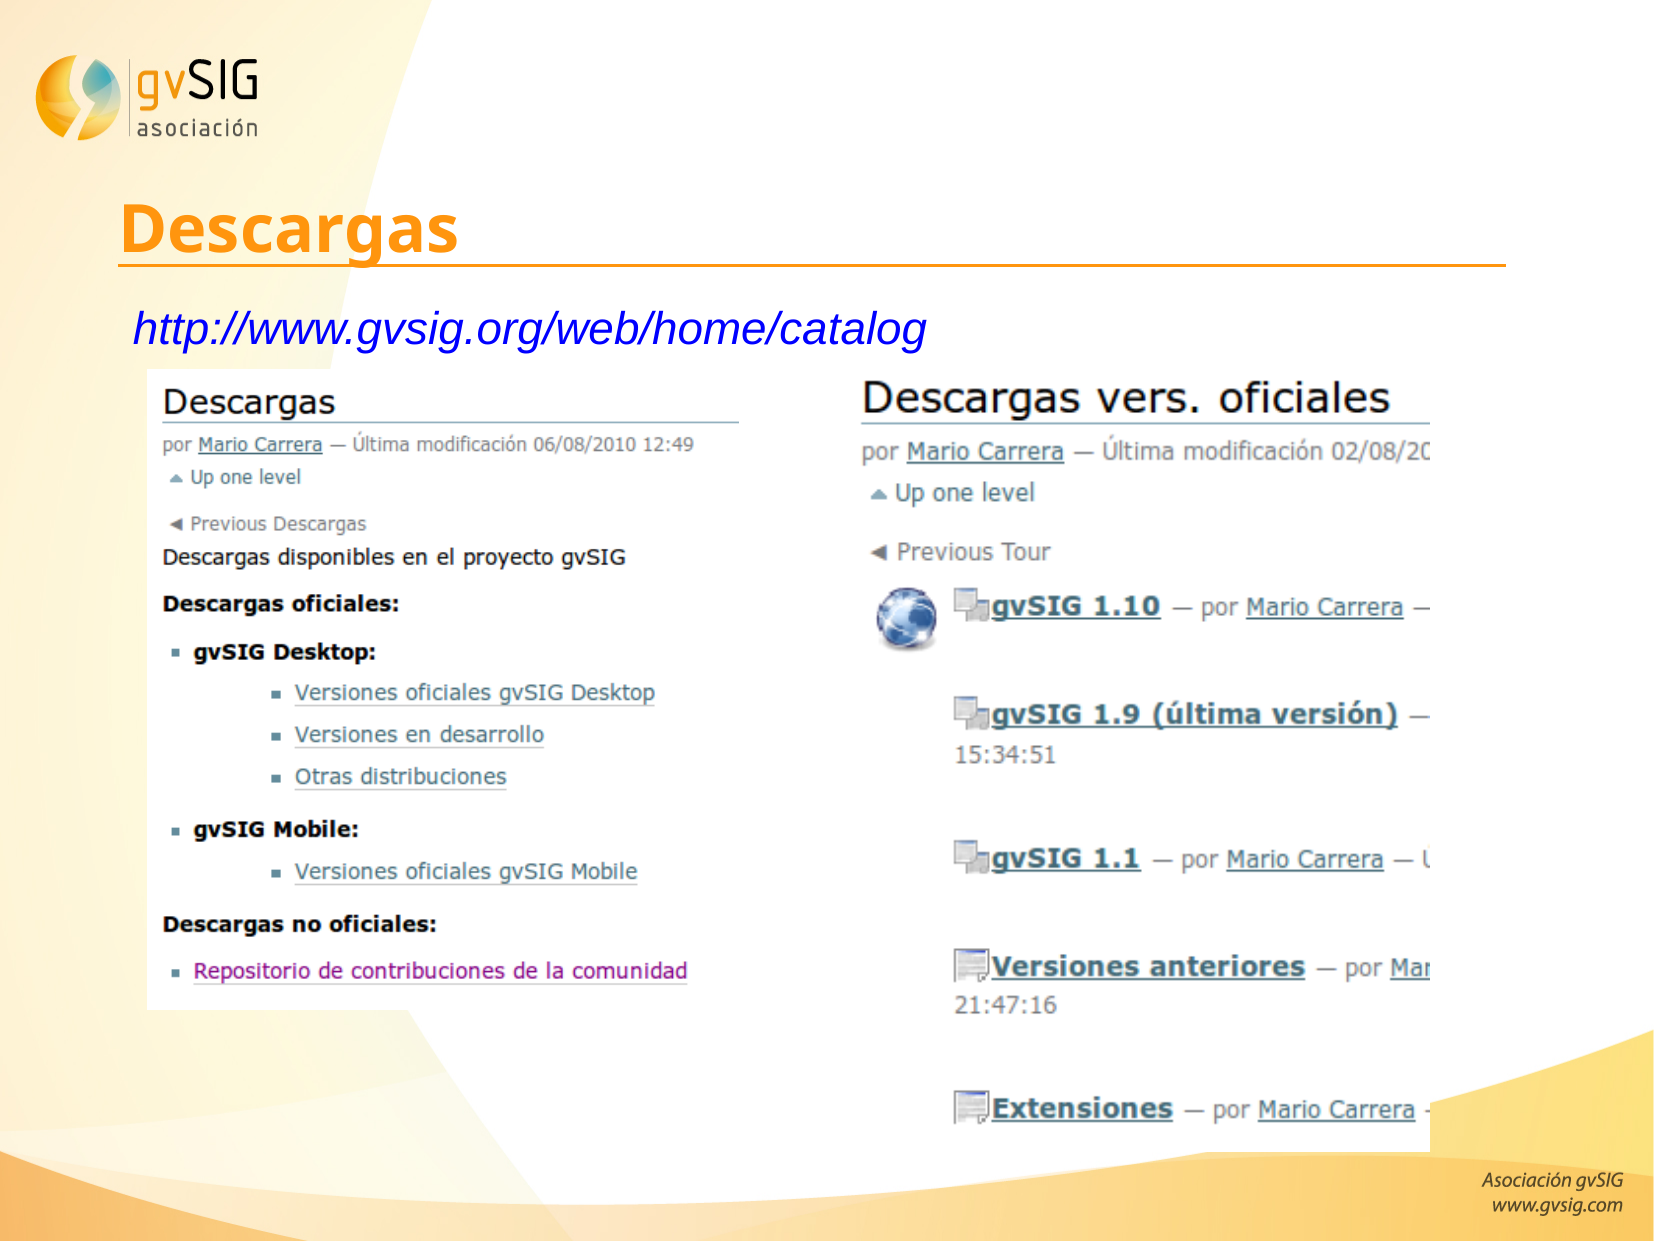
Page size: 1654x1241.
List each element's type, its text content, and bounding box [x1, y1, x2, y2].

text_box http://www.gvsig.org/web/home/catalog [118, 295, 975, 362]
title Descargas [118, 177, 1607, 276]
picture [0, 0, 1654, 1241]
